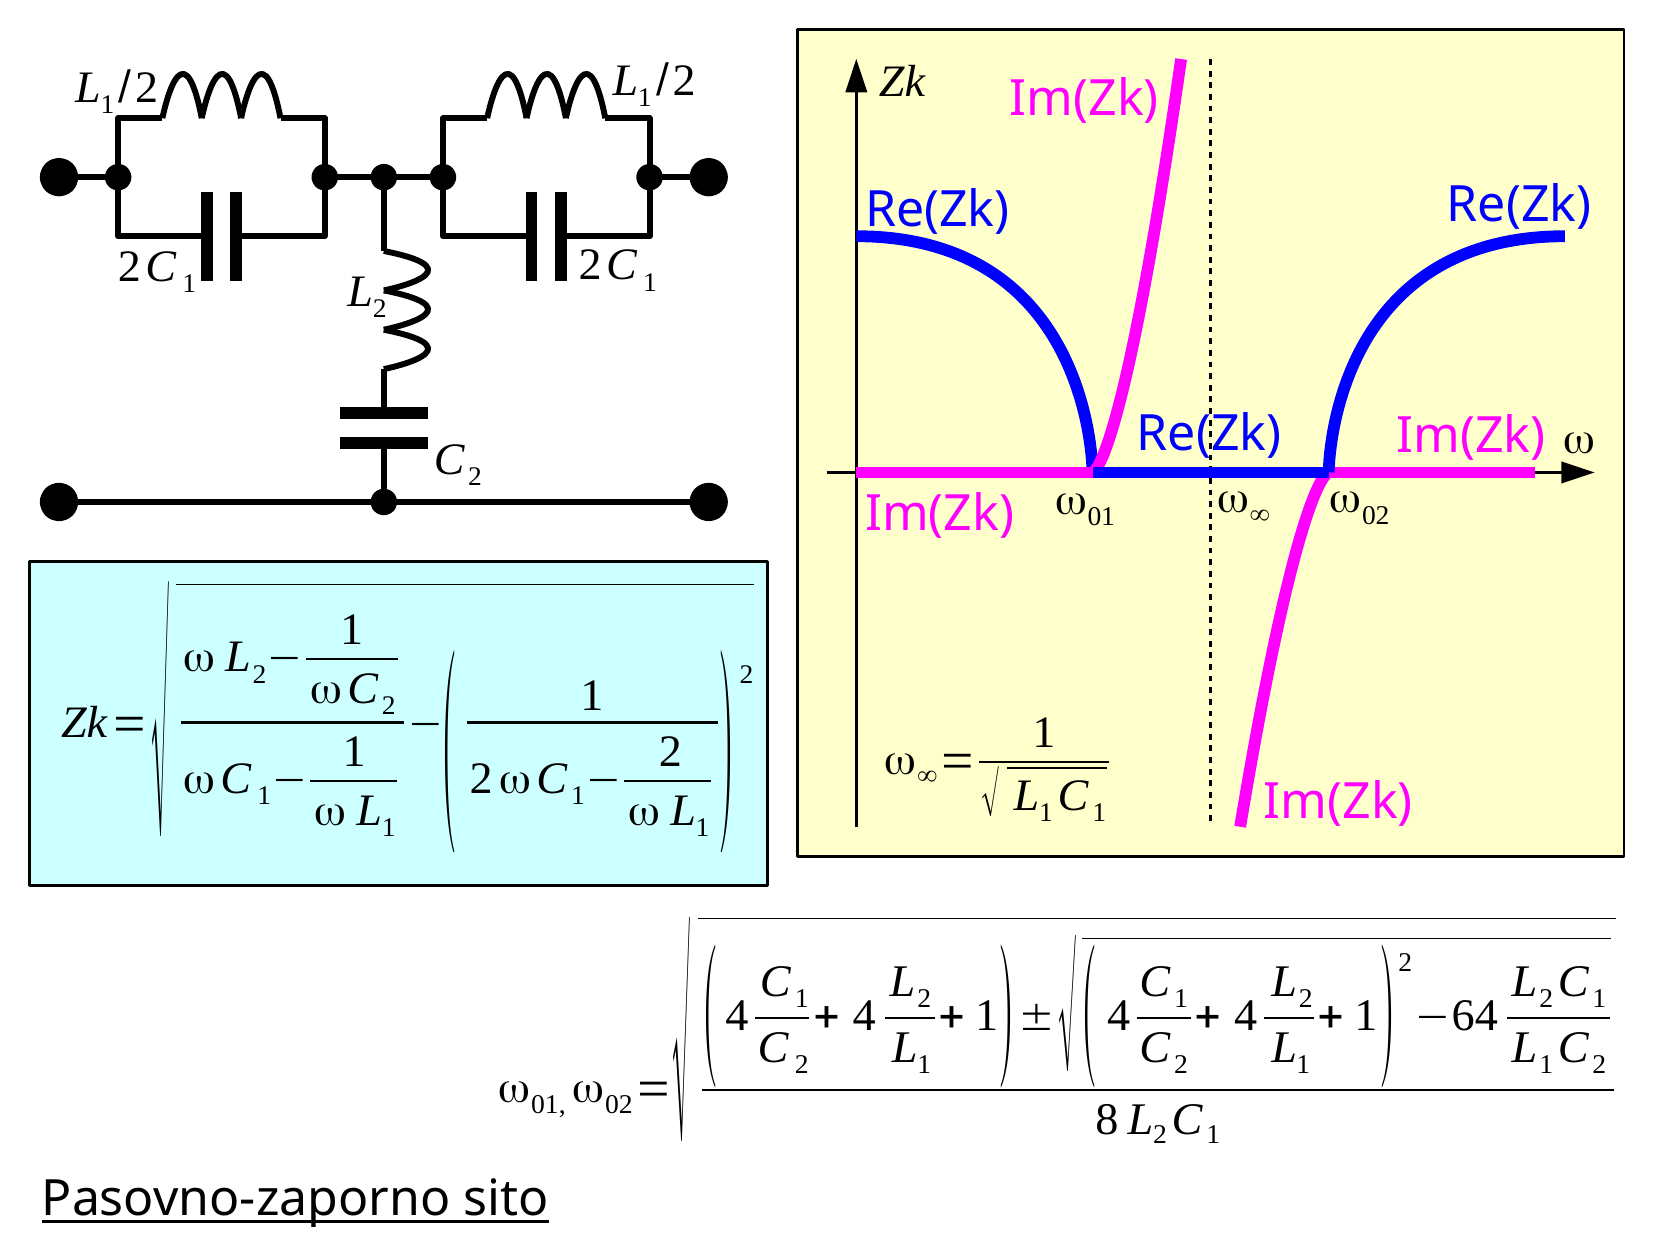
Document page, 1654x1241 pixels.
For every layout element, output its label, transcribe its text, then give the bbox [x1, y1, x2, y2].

chart [422, 434, 494, 492]
text_box Re(Zk) [1432, 161, 1639, 237]
text_box [797, 29, 1625, 857]
chart [1318, 478, 1402, 531]
text_box [1105, 421, 1323, 467]
chart [331, 265, 399, 324]
chart [59, 62, 170, 120]
text_box Im(Zk) [850, 469, 1066, 550]
chart [865, 56, 936, 108]
text_box [858, 243, 1086, 467]
chart [1551, 413, 1607, 465]
text_box Im(Zk) [995, 54, 1202, 130]
chart [596, 97, 601, 113]
chart [487, 915, 1627, 1151]
chart [1205, 472, 1282, 524]
text_box Im(Zk) [1381, 391, 1589, 467]
chart [47, 581, 764, 852]
chart [873, 706, 1123, 827]
text_box Pasovno-zaporno sito (BSF) [27, 1154, 665, 1231]
text_box Re(Zk) [1122, 389, 1329, 465]
chart [106, 240, 206, 299]
text_box [1535, 467, 1561, 471]
chart [1066, 478, 1128, 532]
text_box Re(Zk) [850, 165, 1058, 241]
text_box Im(Zk) [1249, 757, 1456, 833]
chart [566, 239, 667, 297]
text_box [29, 561, 768, 886]
chart [596, 54, 707, 113]
